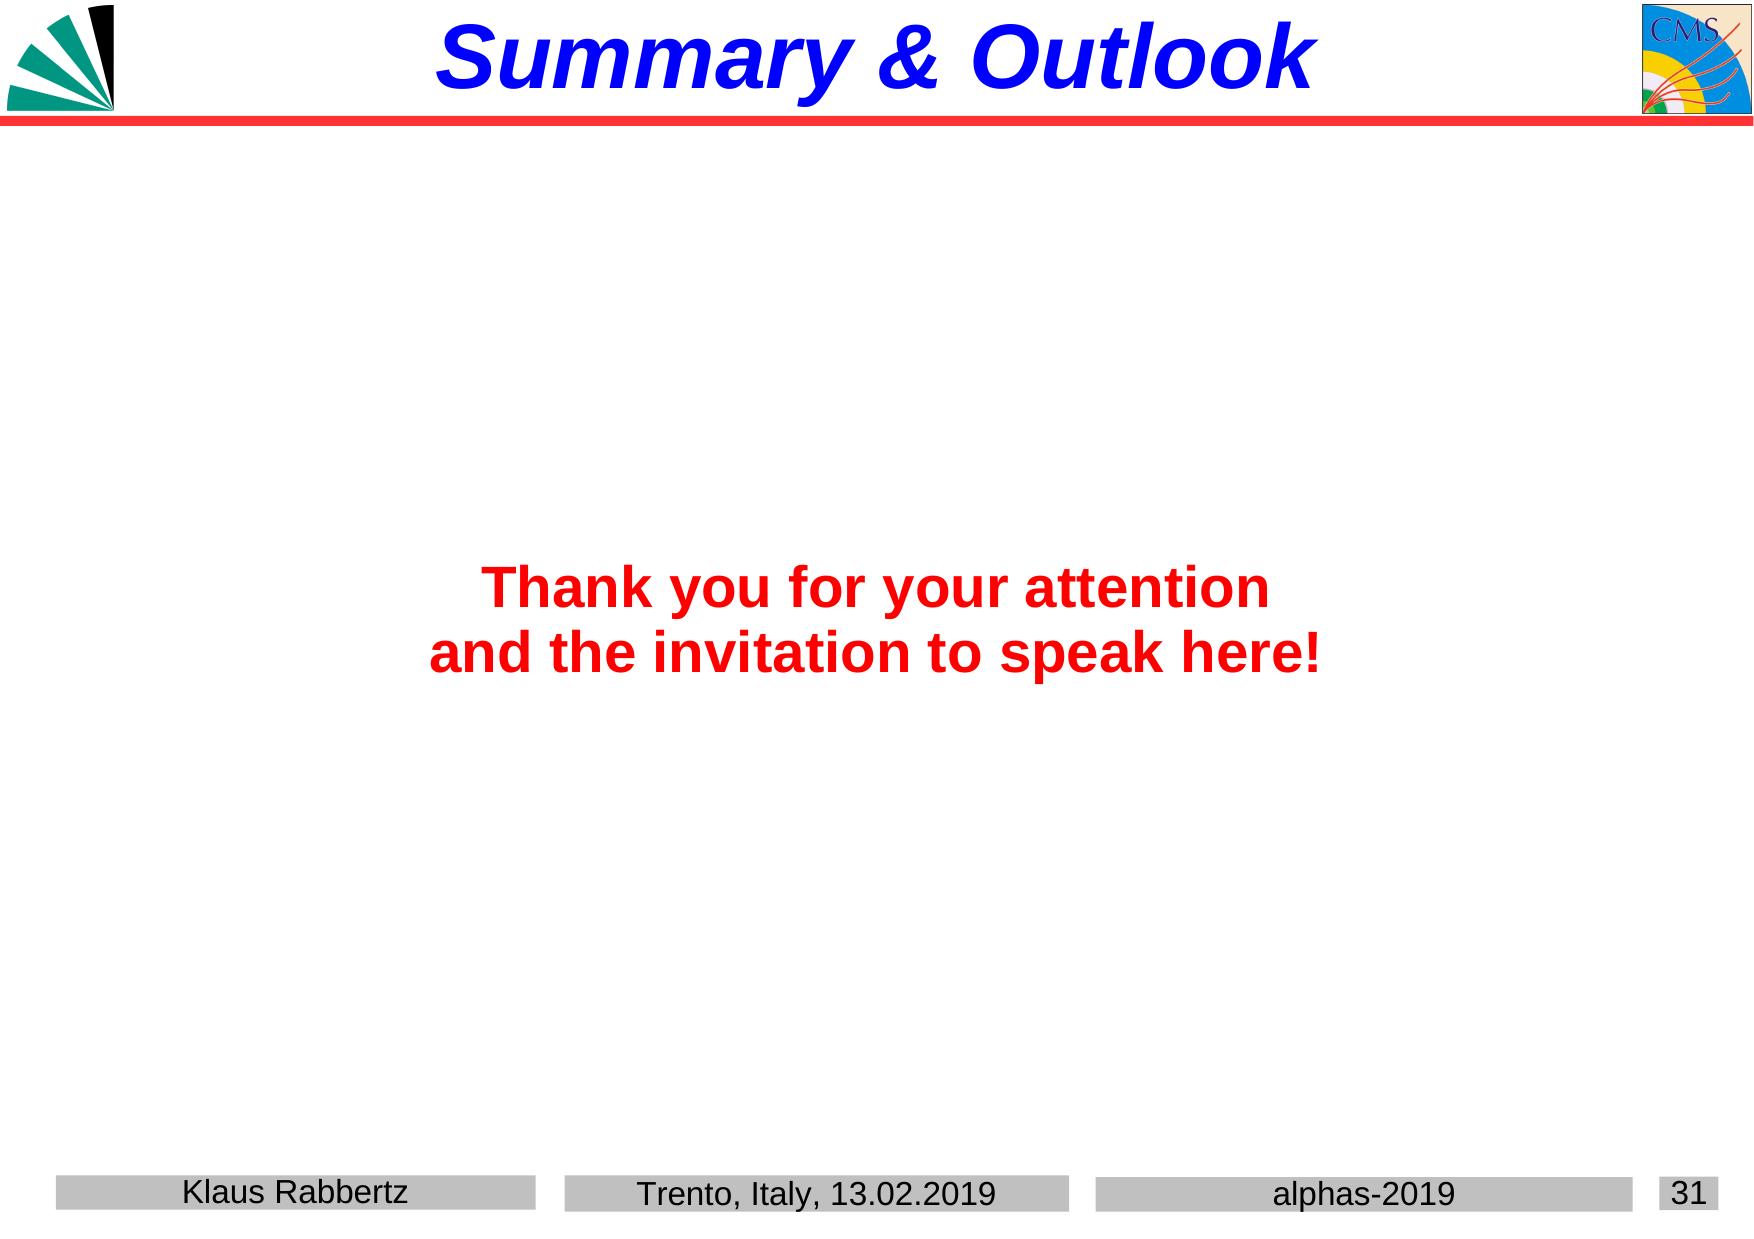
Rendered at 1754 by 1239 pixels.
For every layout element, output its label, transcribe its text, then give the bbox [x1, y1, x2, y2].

picture [1642, 4, 1752, 114]
title Summary & Outlook [129, 0, 1622, 114]
picture [7, 5, 114, 112]
text_box Thank you for your attention and the invitation to speak here! [417, 483, 1336, 756]
